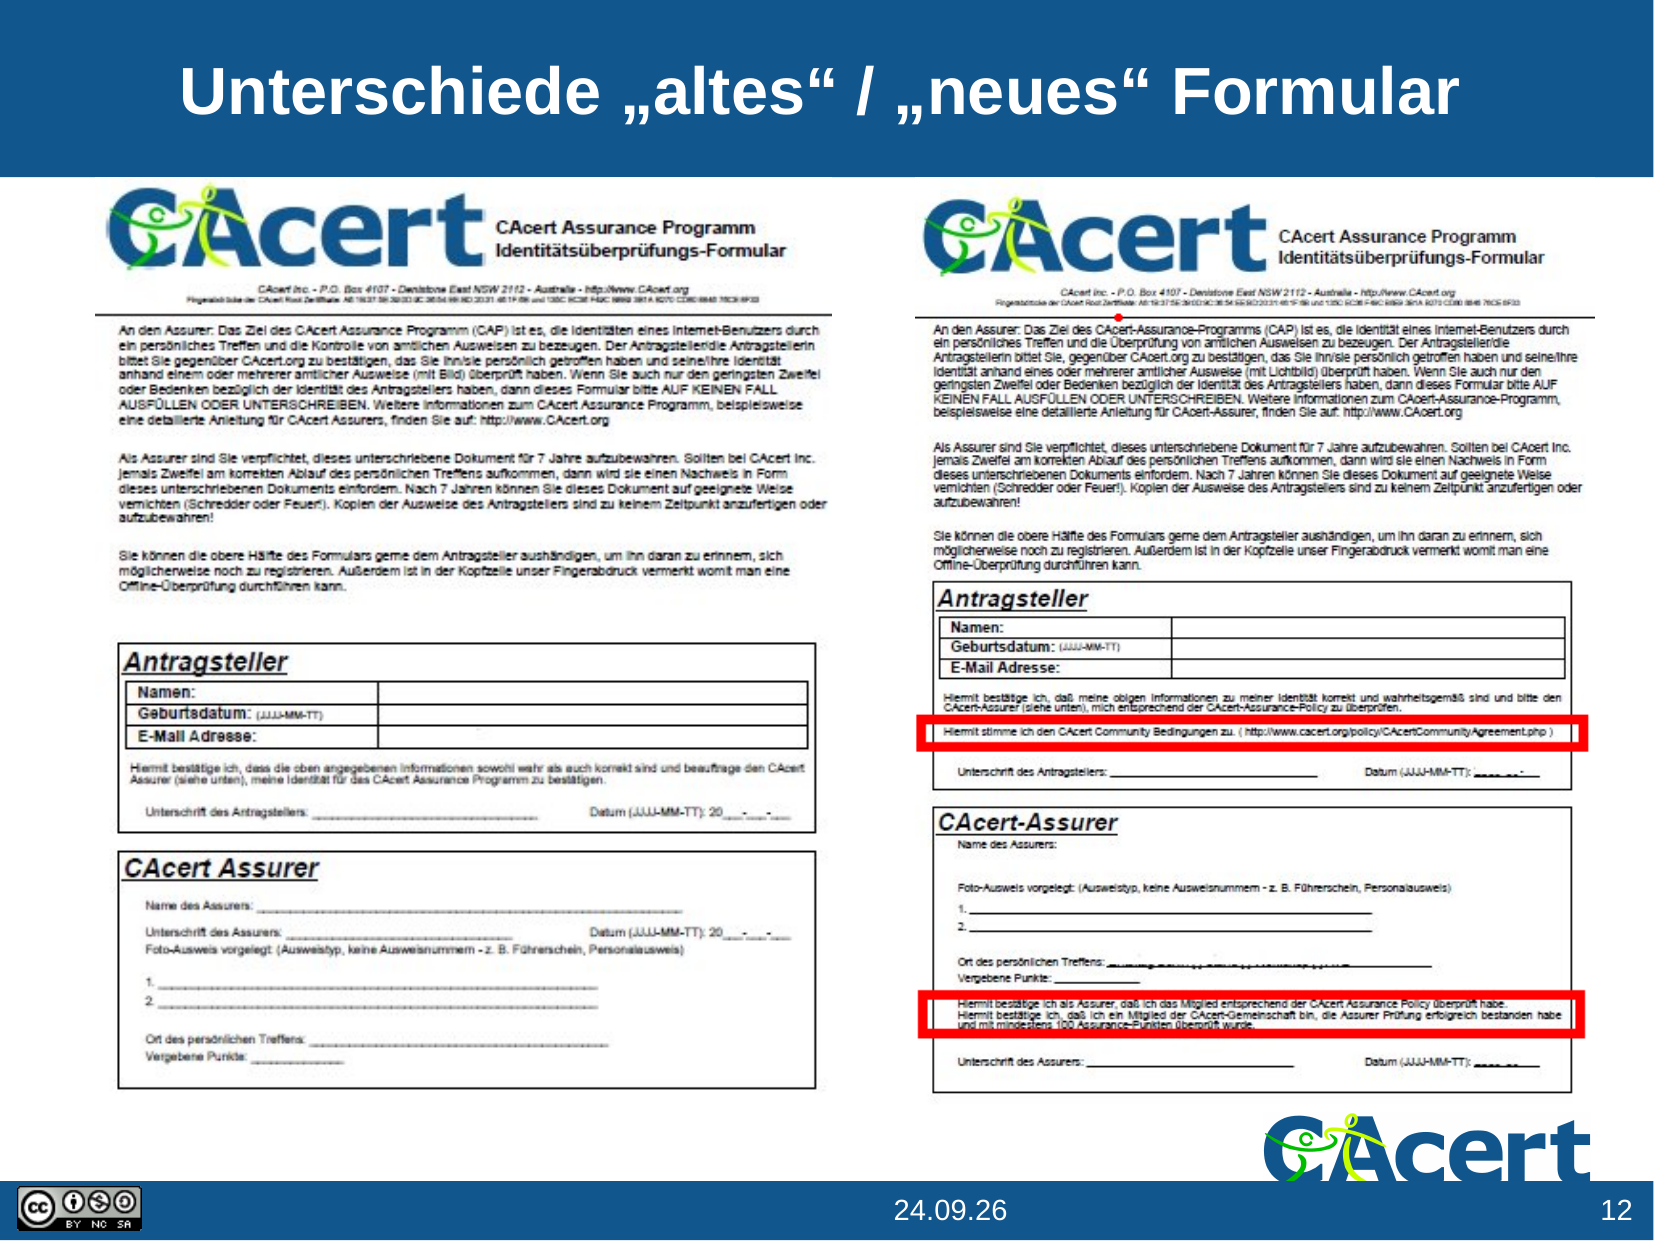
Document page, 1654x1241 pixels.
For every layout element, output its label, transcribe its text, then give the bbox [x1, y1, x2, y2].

picture [1263, 1112, 1591, 1181]
picture [95, 177, 832, 1105]
picture [915, 177, 1595, 1108]
title Unterschiede „altes“ / „neues“ Formular [76, 17, 1565, 166]
picture [17, 1186, 142, 1231]
